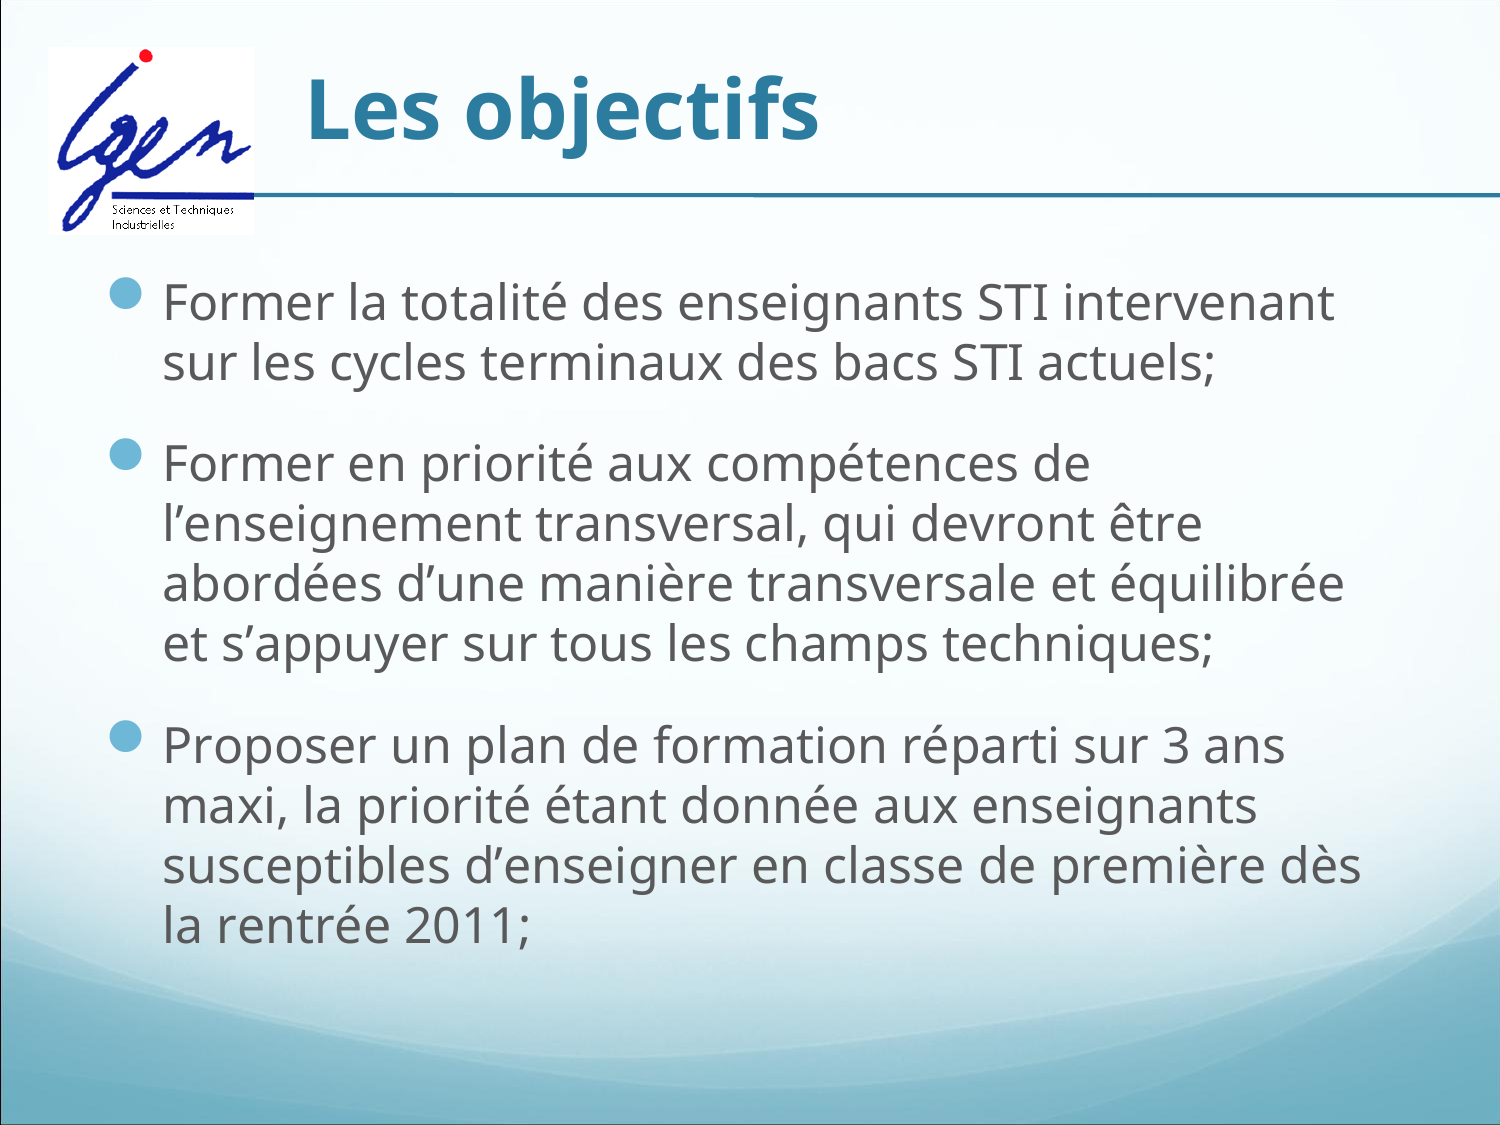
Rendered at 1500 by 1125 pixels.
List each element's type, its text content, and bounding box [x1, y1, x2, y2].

title Les objectifs [289, 17, 1410, 196]
list Former la totalité des enseignants STI intervenant sur les cycles terminaux des bacs STI actuels; Former en priorité aux compétences de l’enseignement transversal, qui devront être abordées d’une manière transversale et équilibrée et s’appuyer sur tous les champs techniques; Proposer un plan de formation réparti sur 3 ans maxi, la priorité étant donnée aux enseignants susceptibles d’enseigner en classe de première dès la rentrée 2011; [90, 262, 1410, 976]
picture [0, 0, 1500, 1125]
